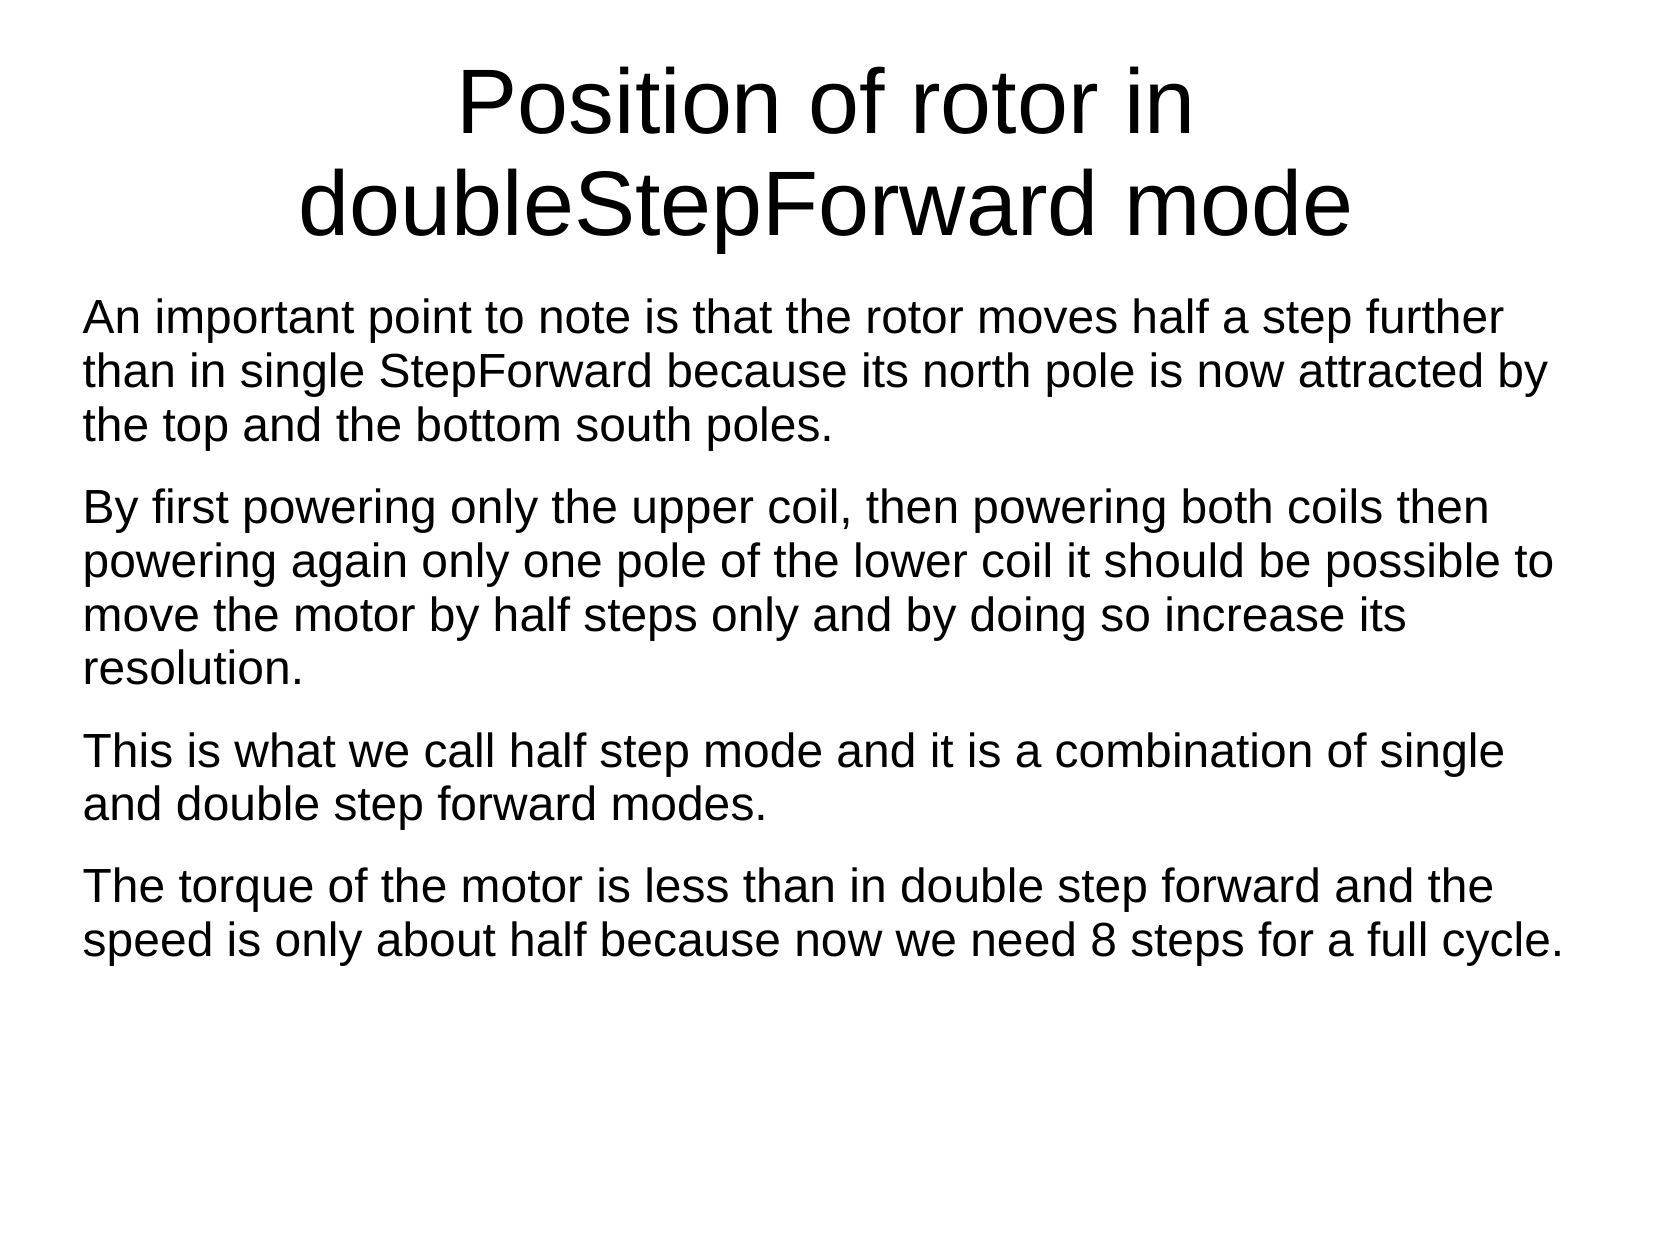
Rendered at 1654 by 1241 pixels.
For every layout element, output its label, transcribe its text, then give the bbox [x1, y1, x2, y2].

list An important point to note is that the rotor moves half a step further than in single StepForward because its north pole is now attracted by the top and the bottom south poles. By first powering only the upper coil, then powering both coils then powering again only one pole of the lower coil it should be possible to move the motor by half steps only and by doing so increase its resolution. This is what we call half step mode and it is a combination of single and double step forward modes. The torque of the motor is less than in double step forward and the speed is only about half because now we need 8 steps for a full cycle. [82, 290, 1571, 1010]
title Position of rotor in doubleStepForward mode [82, 49, 1571, 257]
